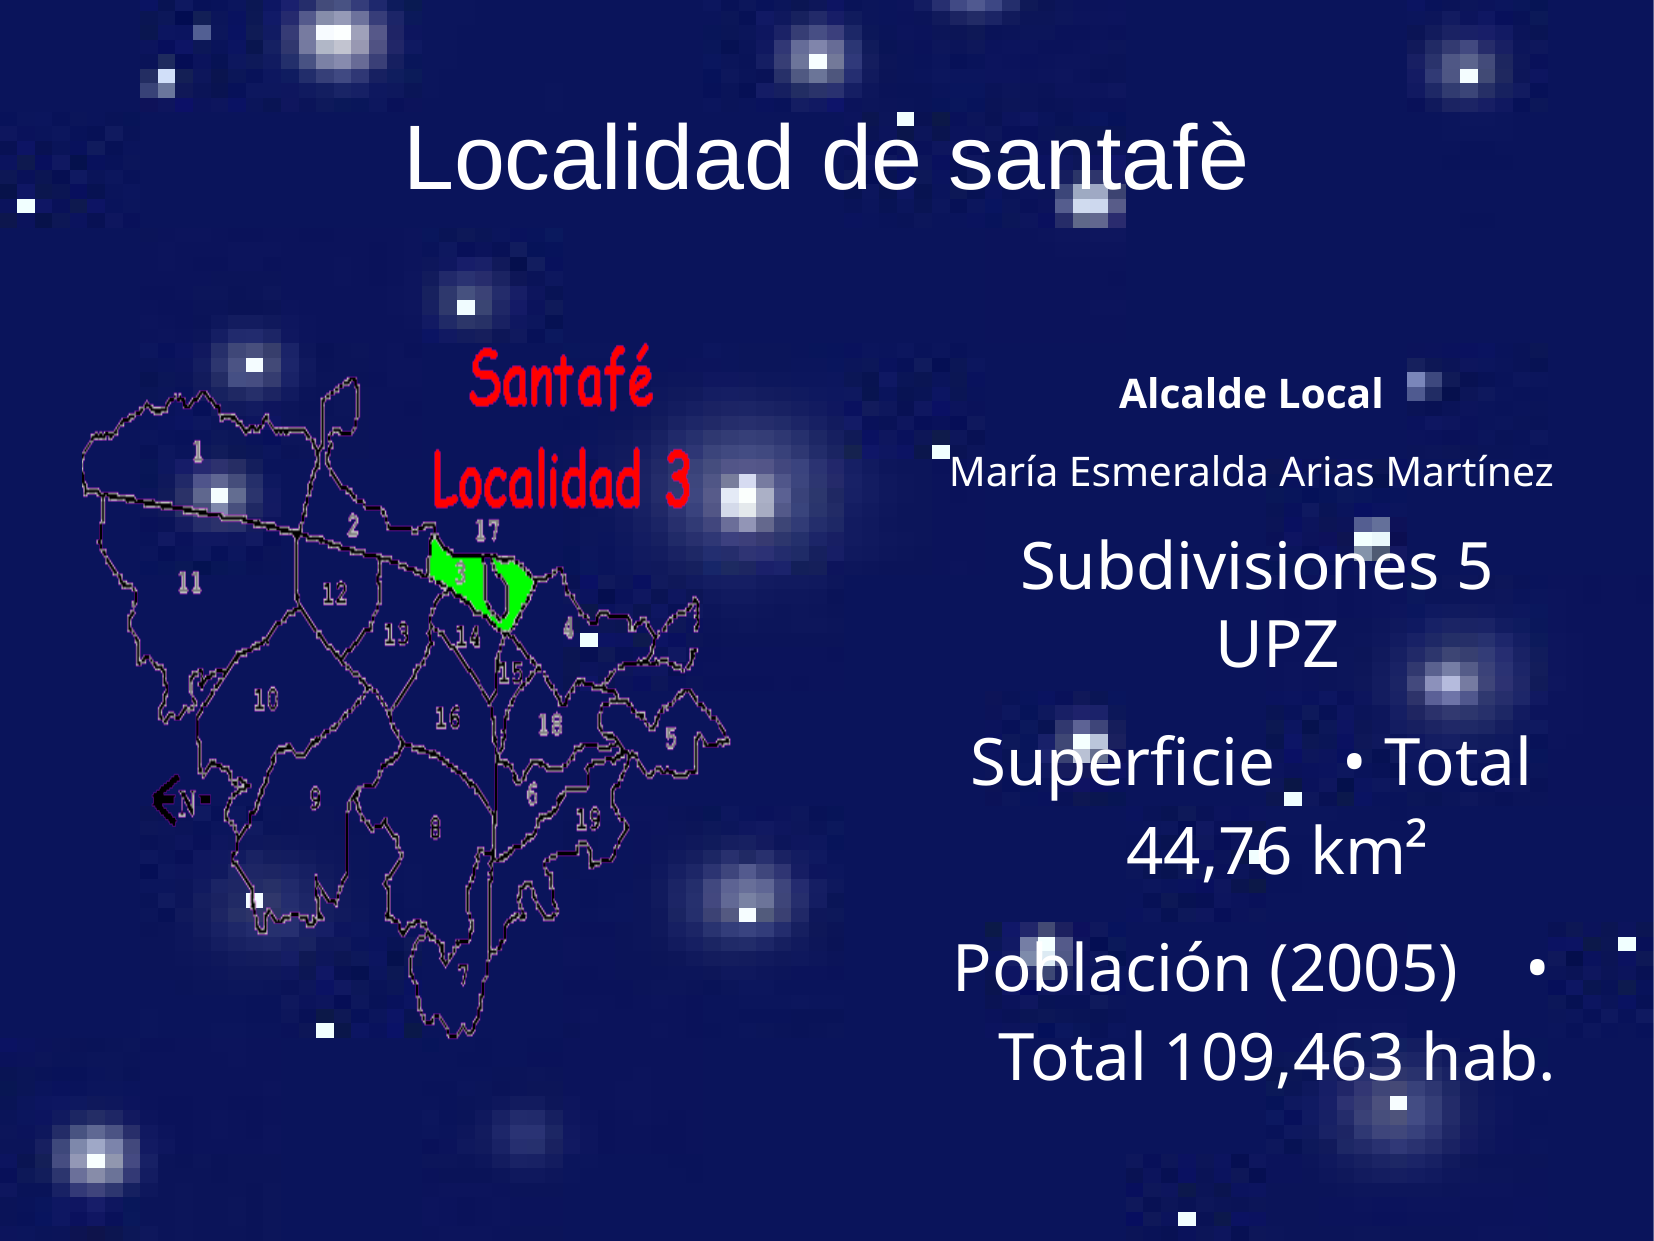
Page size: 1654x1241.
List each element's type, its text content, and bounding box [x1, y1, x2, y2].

picture [0, 0, 1654, 1241]
list Alcalde Local María Esmeralda Arias Martínez Subdivisiones 5 UPZ Superficie • Total 44,76 km² Población (2005) • Total 109,463 hab. [845, 290, 1572, 1094]
title Localidad de santafè [82, 56, 1571, 250]
